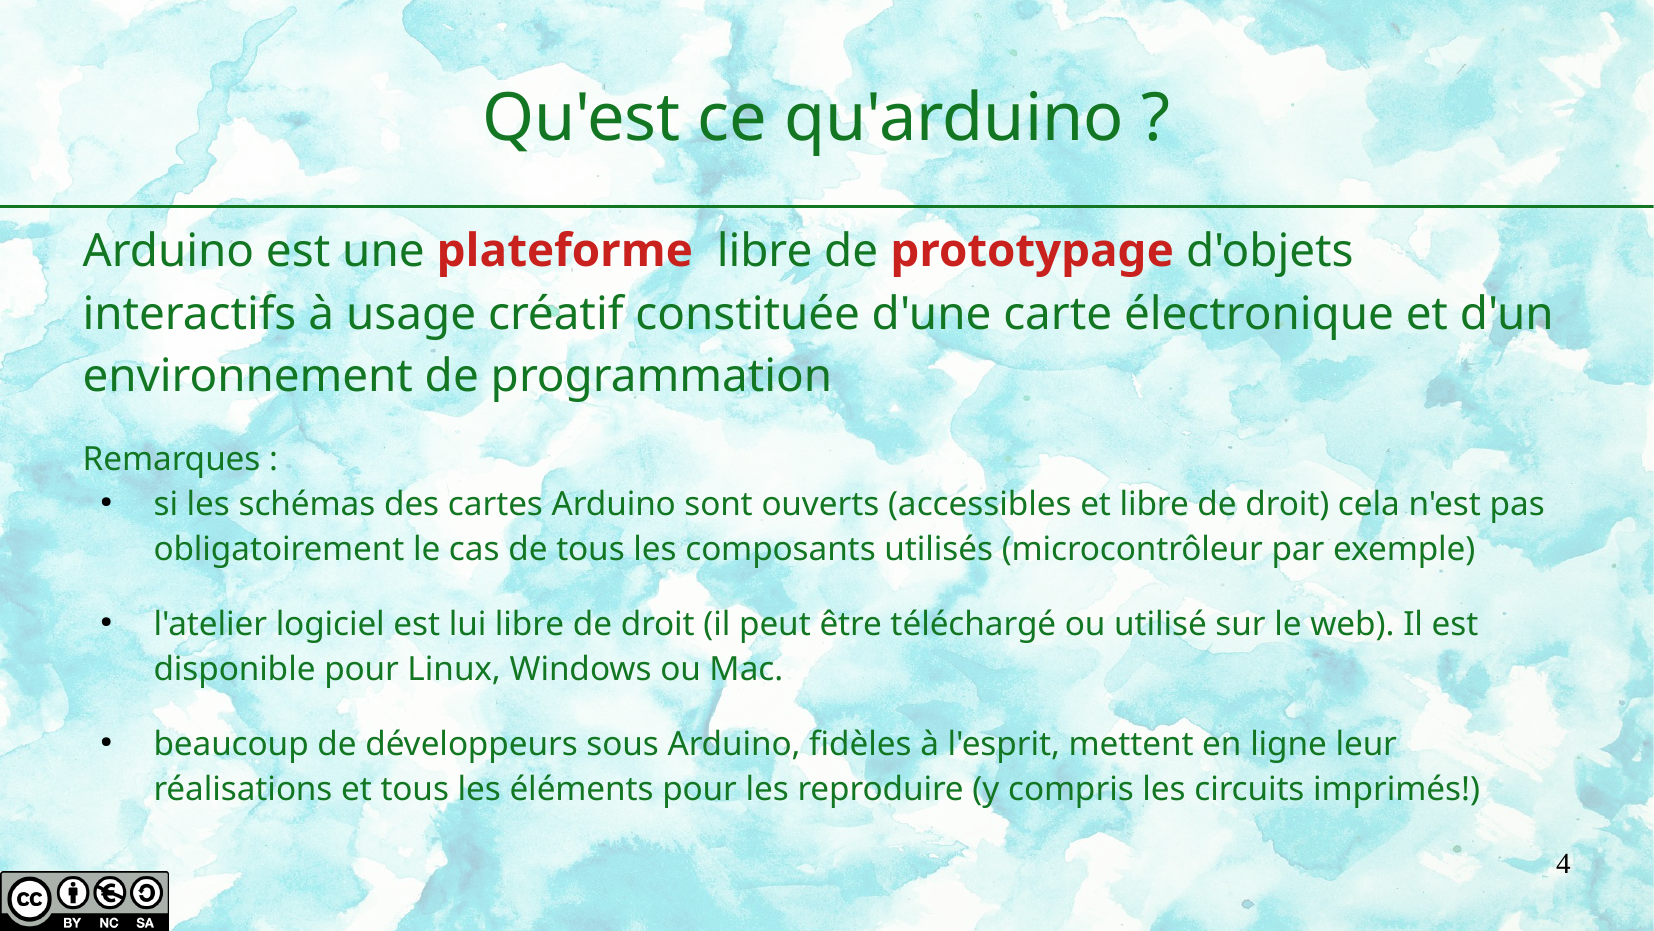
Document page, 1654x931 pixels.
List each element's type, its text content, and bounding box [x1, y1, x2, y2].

list Arduino est une plateforme libre de prototypage d'objets interactifs à usage créatif constituée d'une carte électronique et d'un environnement de programmation Remarques : si les schémas des cartes Arduino sont ouverts (accessibles et libre de droit) cela n'est pas obligatoirement le cas de tous les composants utilisés (microcontrôleur par exemple) l'atelier logiciel est lui libre de droit (il peut être téléchargé ou utilisé sur le web). Il est disponible pour Linux, Windows ou Mac. beaucoup de développeurs sous Arduino, fidèles à l'esprit, mettent en ligne leur réalisations et tous les éléments pour les reproduire (y compris les circuits imprimés!) [82, 217, 1571, 827]
title Qu'est ce qu'arduino ? [82, 37, 1571, 193]
picture [0, 871, 169, 931]
